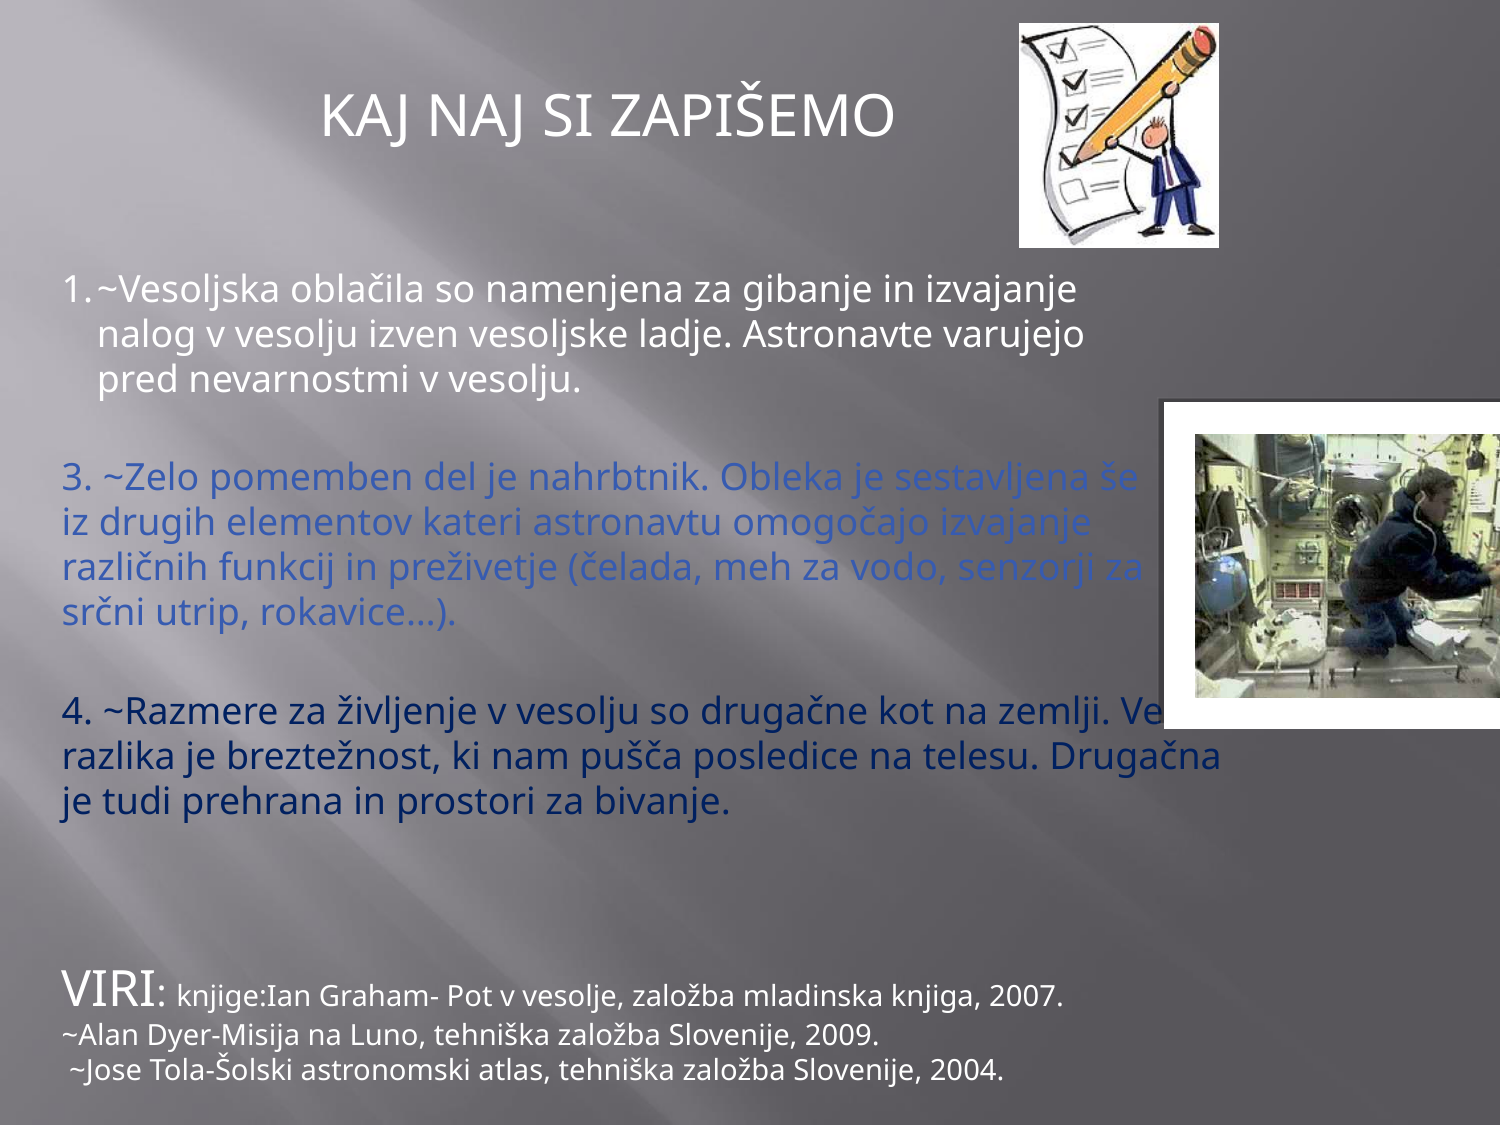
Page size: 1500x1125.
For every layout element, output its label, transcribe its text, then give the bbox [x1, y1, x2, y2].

text_box VIRI: knjige:Ian Graham- Pot v vesolje, založba mladinska knjiga, 2007. ~Alan Dyer-Misija na Luno, tehniška založba Slovenije, 2009. ~Jose Tola-Šolski astronomski atlas, tehniška založba Slovenije, 2004. [46, 949, 1395, 1094]
text_box KAJ NAJ SI ZAPIŠEMO [304, 70, 985, 156]
picture [1184, 398, 1500, 402]
picture [1158, 408, 1164, 679]
text_box ~Vesoljska oblačila so namenjena za gibanje in izvajanje nalog v vesolju izven vesoljske ladje. Astronavte varujejo pred nevarnostmi v vesolju. [82, 257, 1184, 408]
text_box 3. ~Zelo pomemben del je nahrbtnik. Obleka je sestavljena še iz drugih elementov kateri astronavtu omogočajo izvajanje različnih funkcij in preživetje (čelada, meh za vodo, senzorji za srčni utrip, rokavice…). [46, 445, 1157, 641]
picture [1195, 433, 1500, 698]
picture [0, 0, 1500, 1125]
text_box 1. [46, 257, 118, 318]
text_box 4. ~Razmere za življenje v vesolju so drugačne kot na zemlji. Velika razlika je breztežnost, ki nam pušča posledice na telesu. Drugačna je tudi prehrana in prostori za bivanje. [46, 679, 1278, 830]
